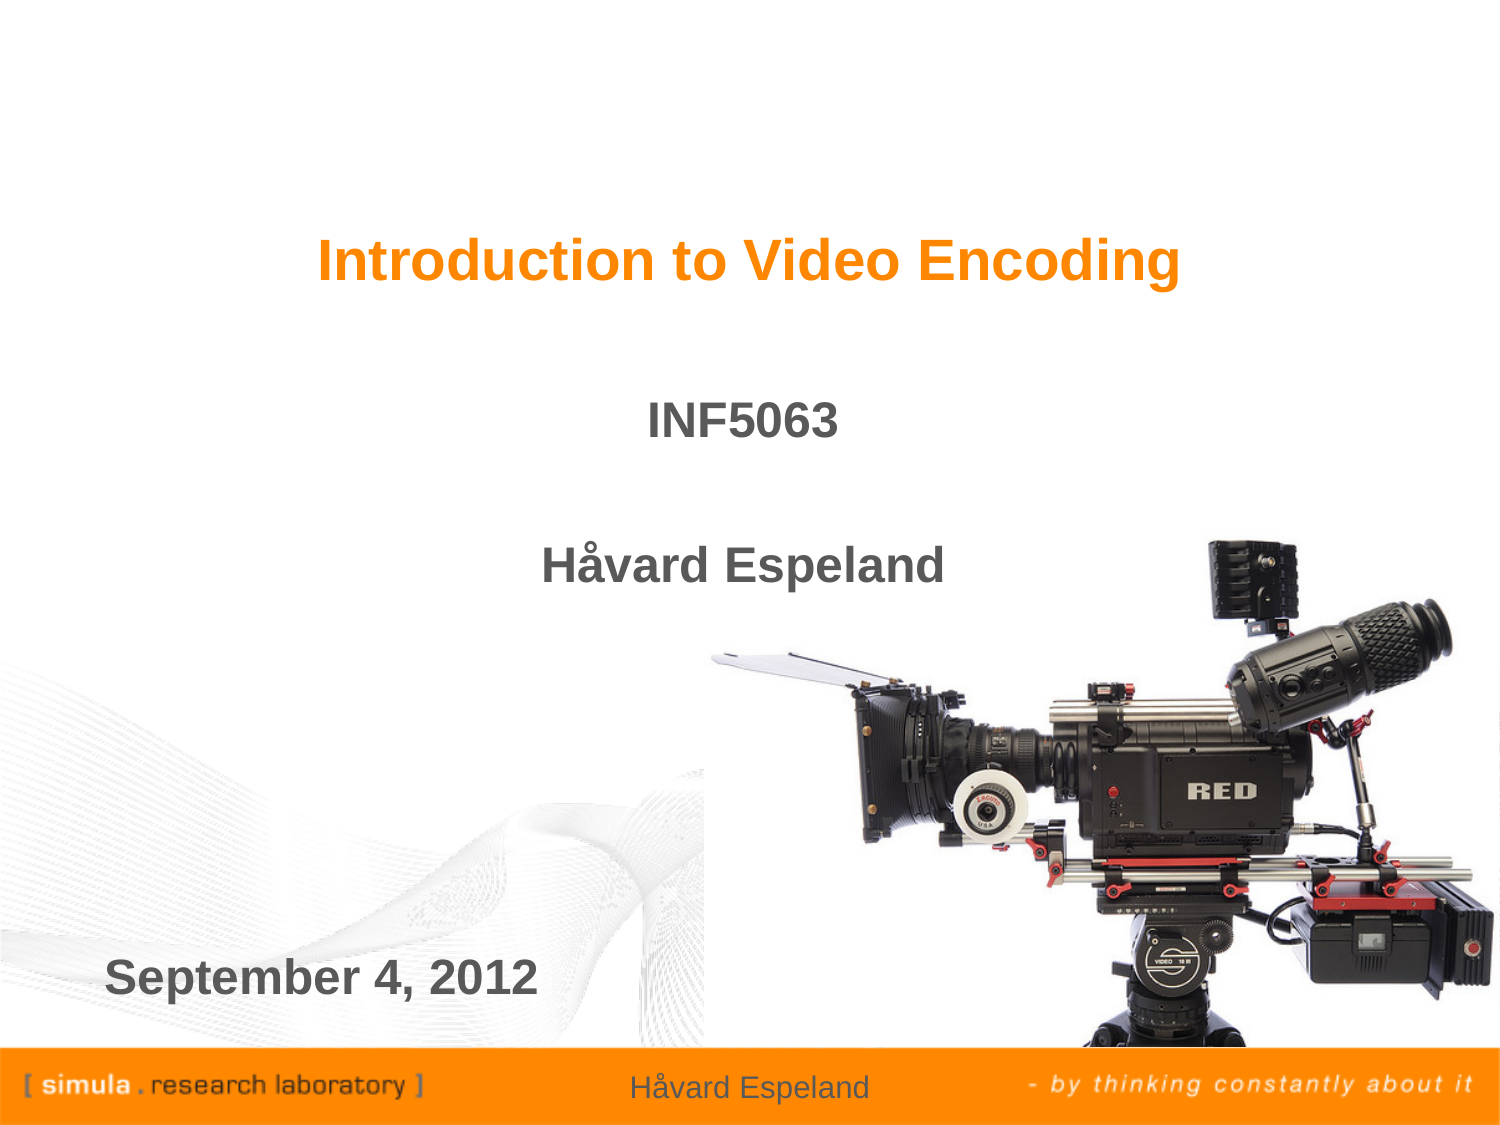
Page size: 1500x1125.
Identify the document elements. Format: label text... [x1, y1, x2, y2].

picture [0, 517, 1500, 1125]
list INF5063 Håvard Espeland [324, 337, 1163, 601]
list September 4, 2012 [75, 937, 569, 1013]
title Introduction to Video Encoding [125, 112, 1376, 300]
